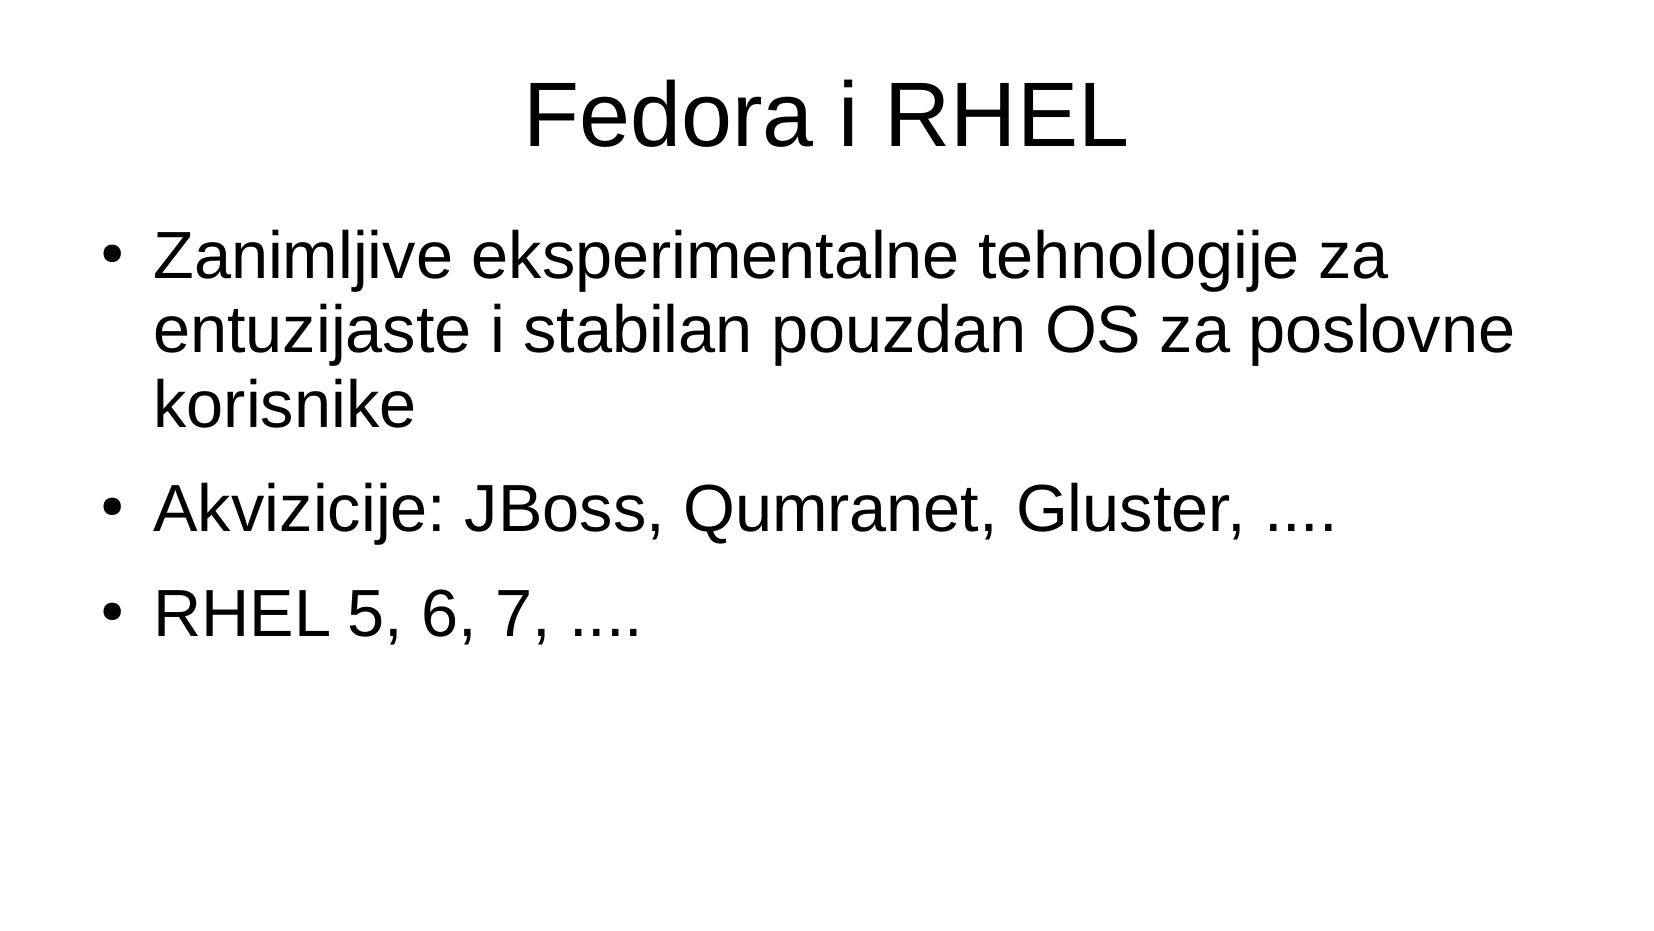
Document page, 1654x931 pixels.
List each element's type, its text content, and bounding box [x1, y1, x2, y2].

title Fedora i RHEL [82, 37, 1571, 193]
list Zanimljive eksperimentalne tehnologije za entuzijaste i stabilan pouzdan OS za poslovne korisnike Akvizicije: JBoss, Qumranet, Gluster, .... RHEL 5, 6, 7, .... [82, 217, 1571, 758]
